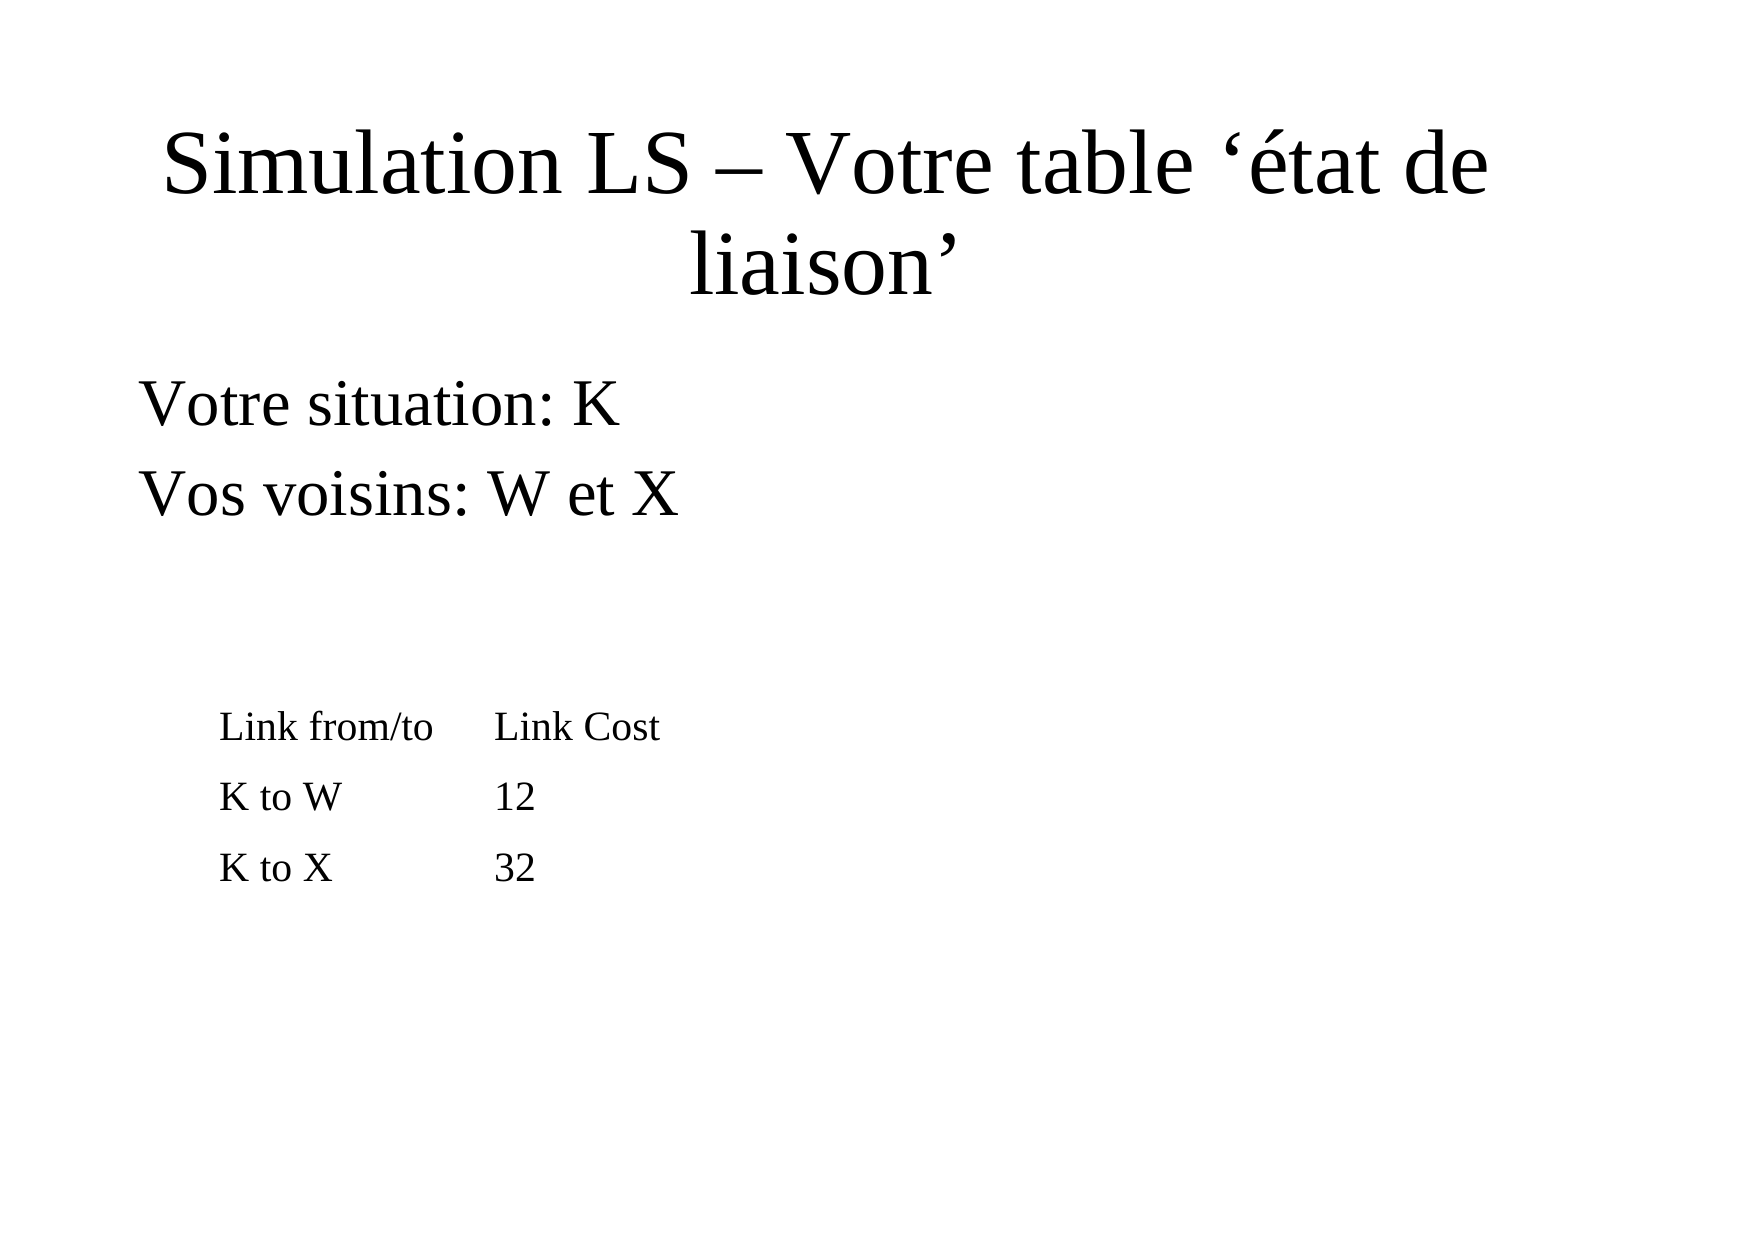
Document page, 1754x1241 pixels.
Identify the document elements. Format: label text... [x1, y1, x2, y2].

text_box Link Cost [479, 695, 755, 758]
text_box K to W [204, 765, 479, 828]
text_box 32 [479, 836, 755, 899]
text_box 12 [479, 765, 755, 828]
text_box Link from/to [204, 695, 479, 758]
text_box K to X [204, 836, 479, 899]
